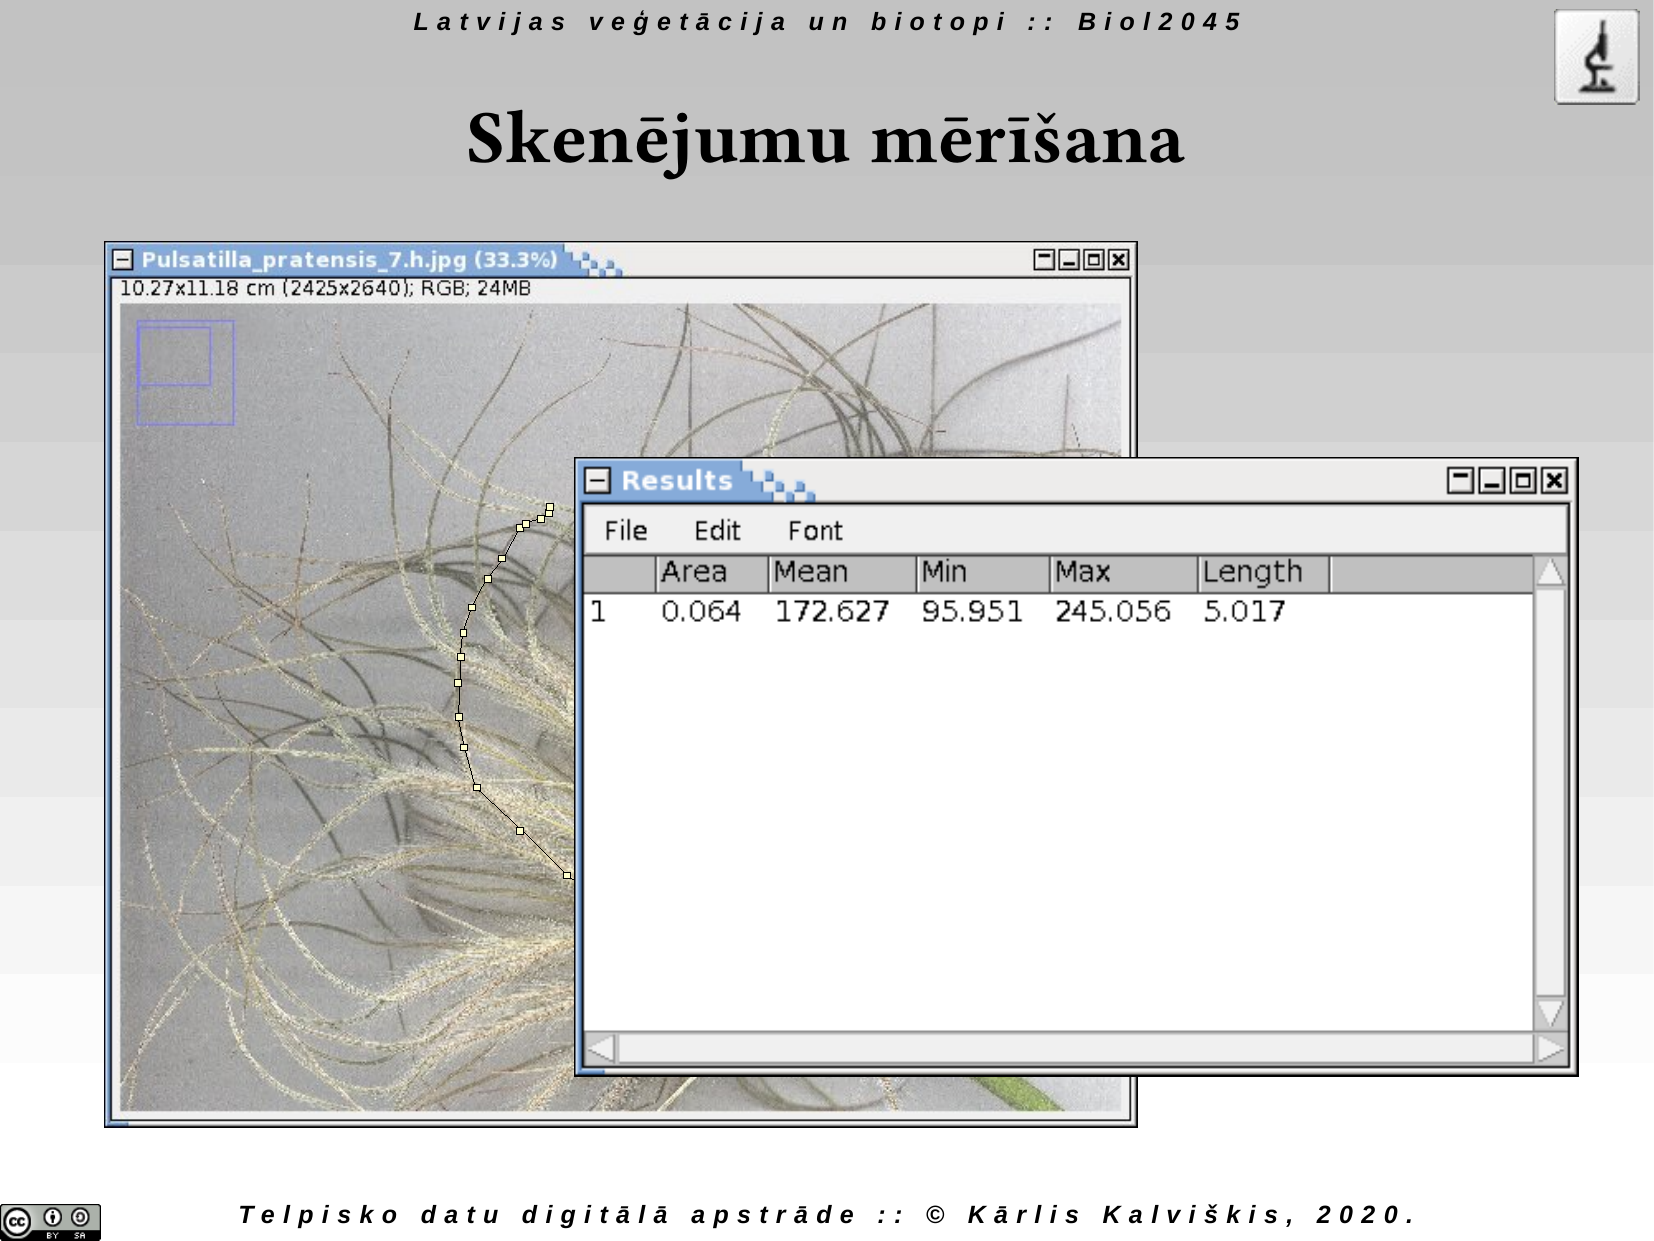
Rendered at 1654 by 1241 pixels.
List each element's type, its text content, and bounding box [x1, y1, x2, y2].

text_box [454, 679, 462, 687]
text_box [484, 575, 492, 583]
text_box [516, 520, 530, 532]
title Skenējumu mērīšana [29, 43, 1625, 234]
text_box [455, 713, 463, 721]
text_box [516, 827, 524, 835]
picture [0, 0, 1654, 1241]
text_box [460, 744, 468, 751]
text_box [537, 503, 554, 523]
text_box [563, 872, 571, 879]
text_box [473, 784, 481, 791]
text_box [457, 653, 465, 661]
text_box [460, 629, 467, 637]
text_box [498, 555, 506, 562]
text_box [468, 604, 476, 611]
